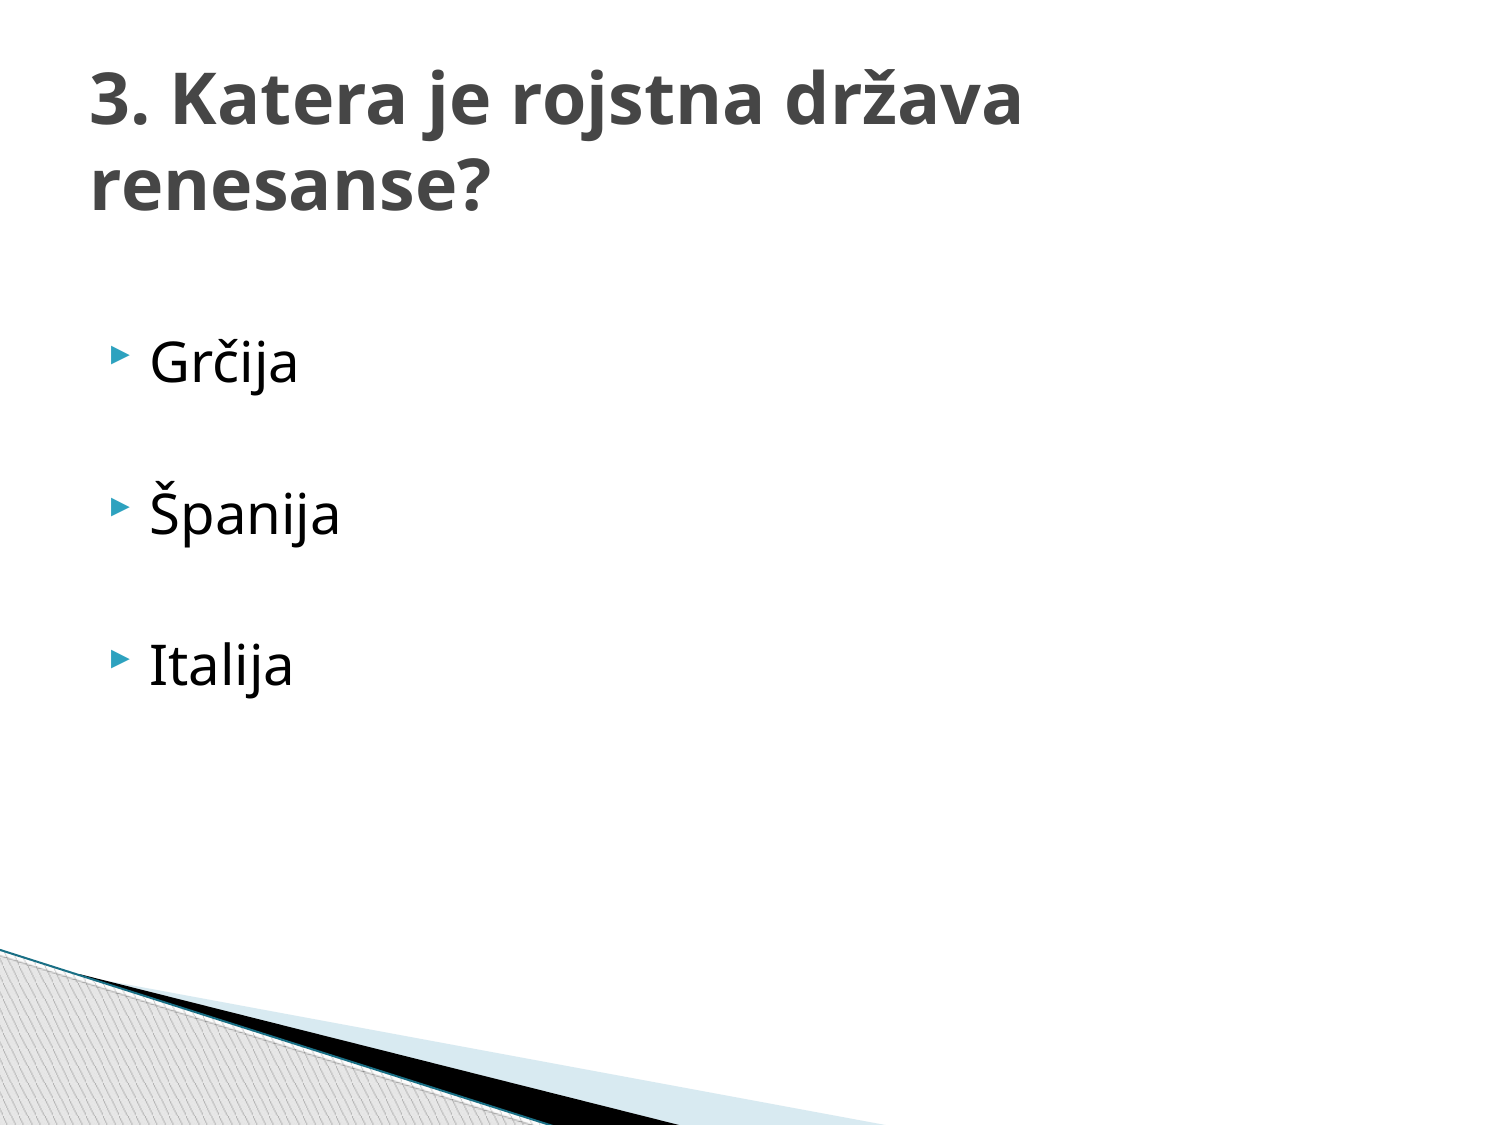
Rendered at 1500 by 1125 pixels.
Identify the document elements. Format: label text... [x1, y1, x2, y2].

list Grčija Španija Italija [75, 242, 1425, 986]
title 3. Katera je rojstna država renesanse? [75, 45, 1425, 233]
